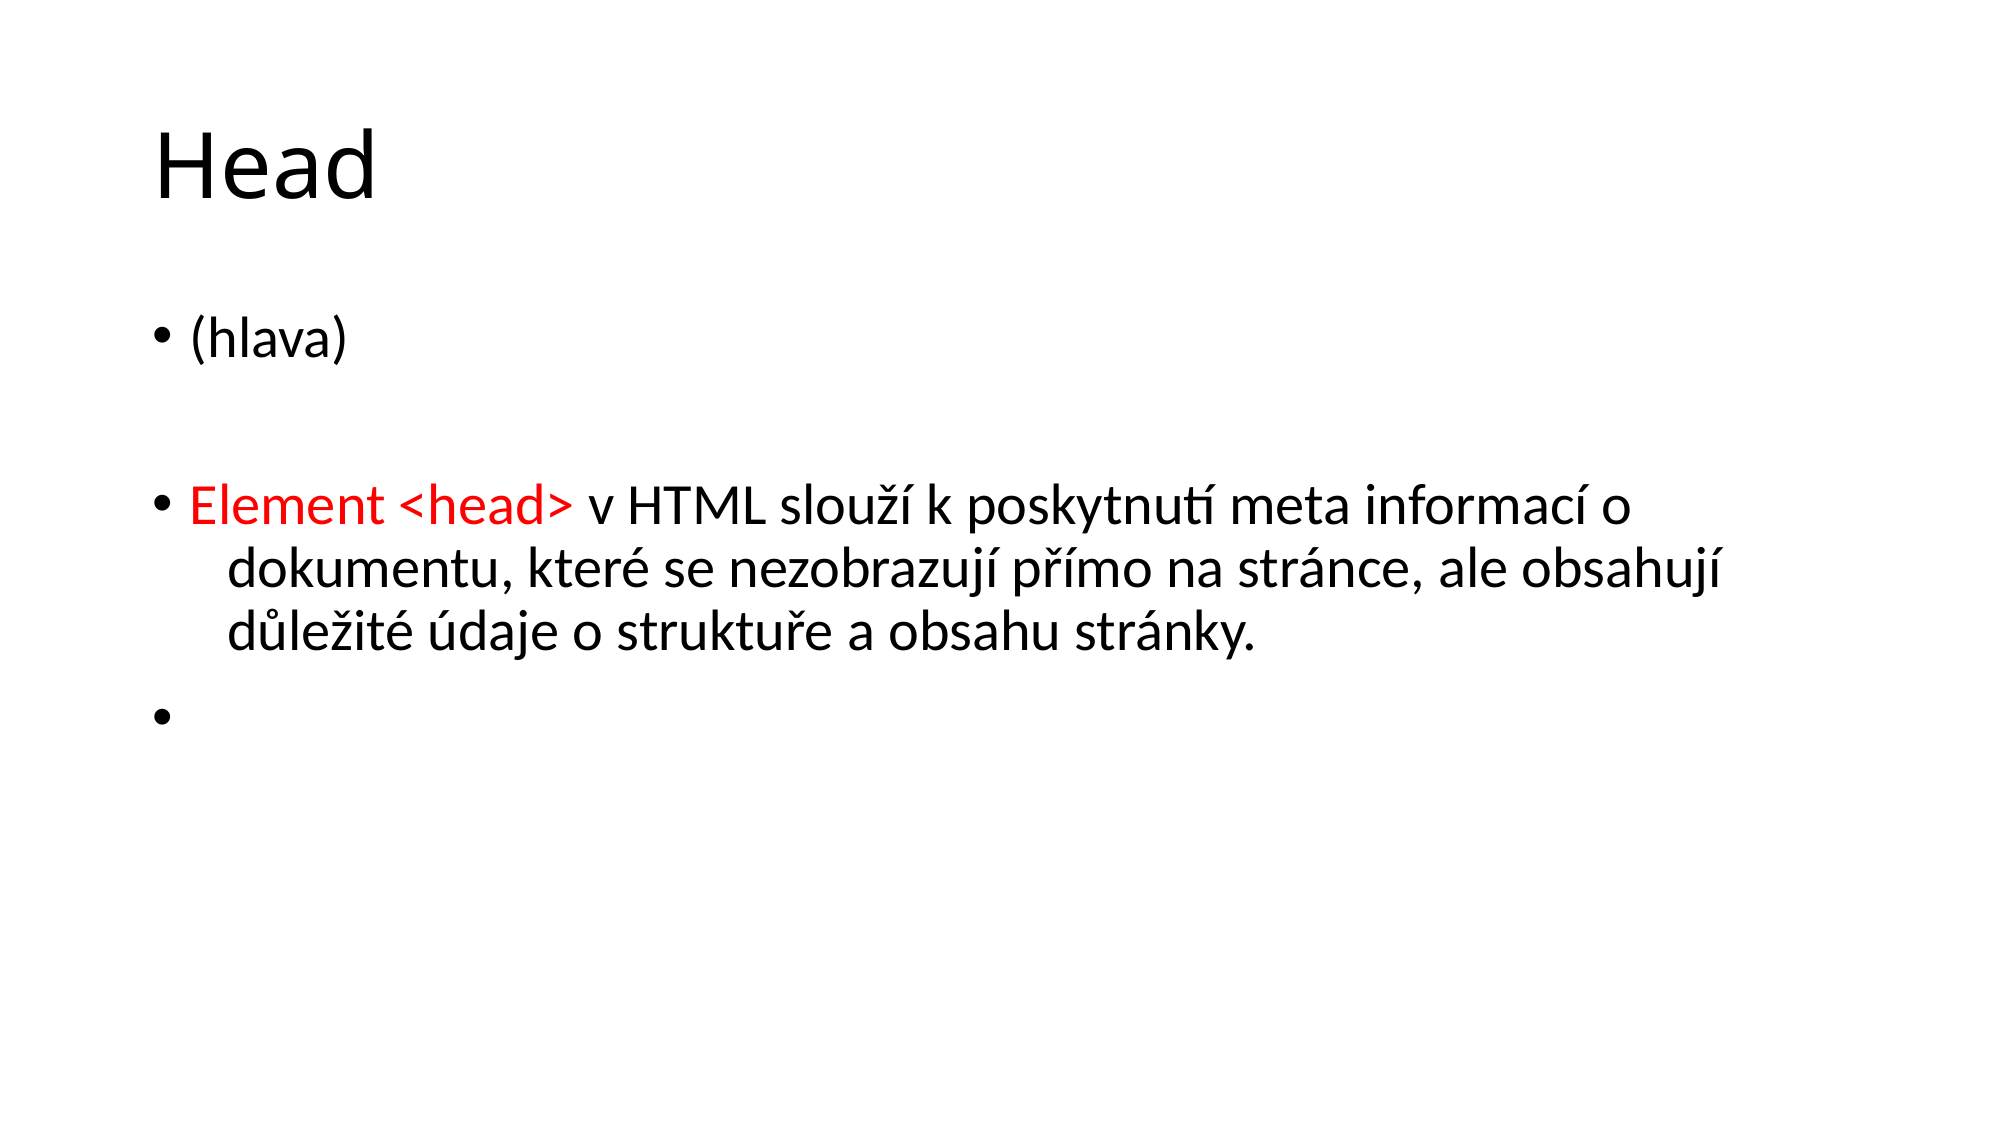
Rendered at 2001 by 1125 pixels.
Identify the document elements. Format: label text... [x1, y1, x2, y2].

list (hlava) Element <head> v HTML slouží k poskytnutí meta informací o dokumentu, které se nezobrazují přímo na stránce, ale obsahují důležité údaje o struktuře a obsahu stránky. [137, 299, 1863, 1014]
title Head [137, 59, 1863, 278]
